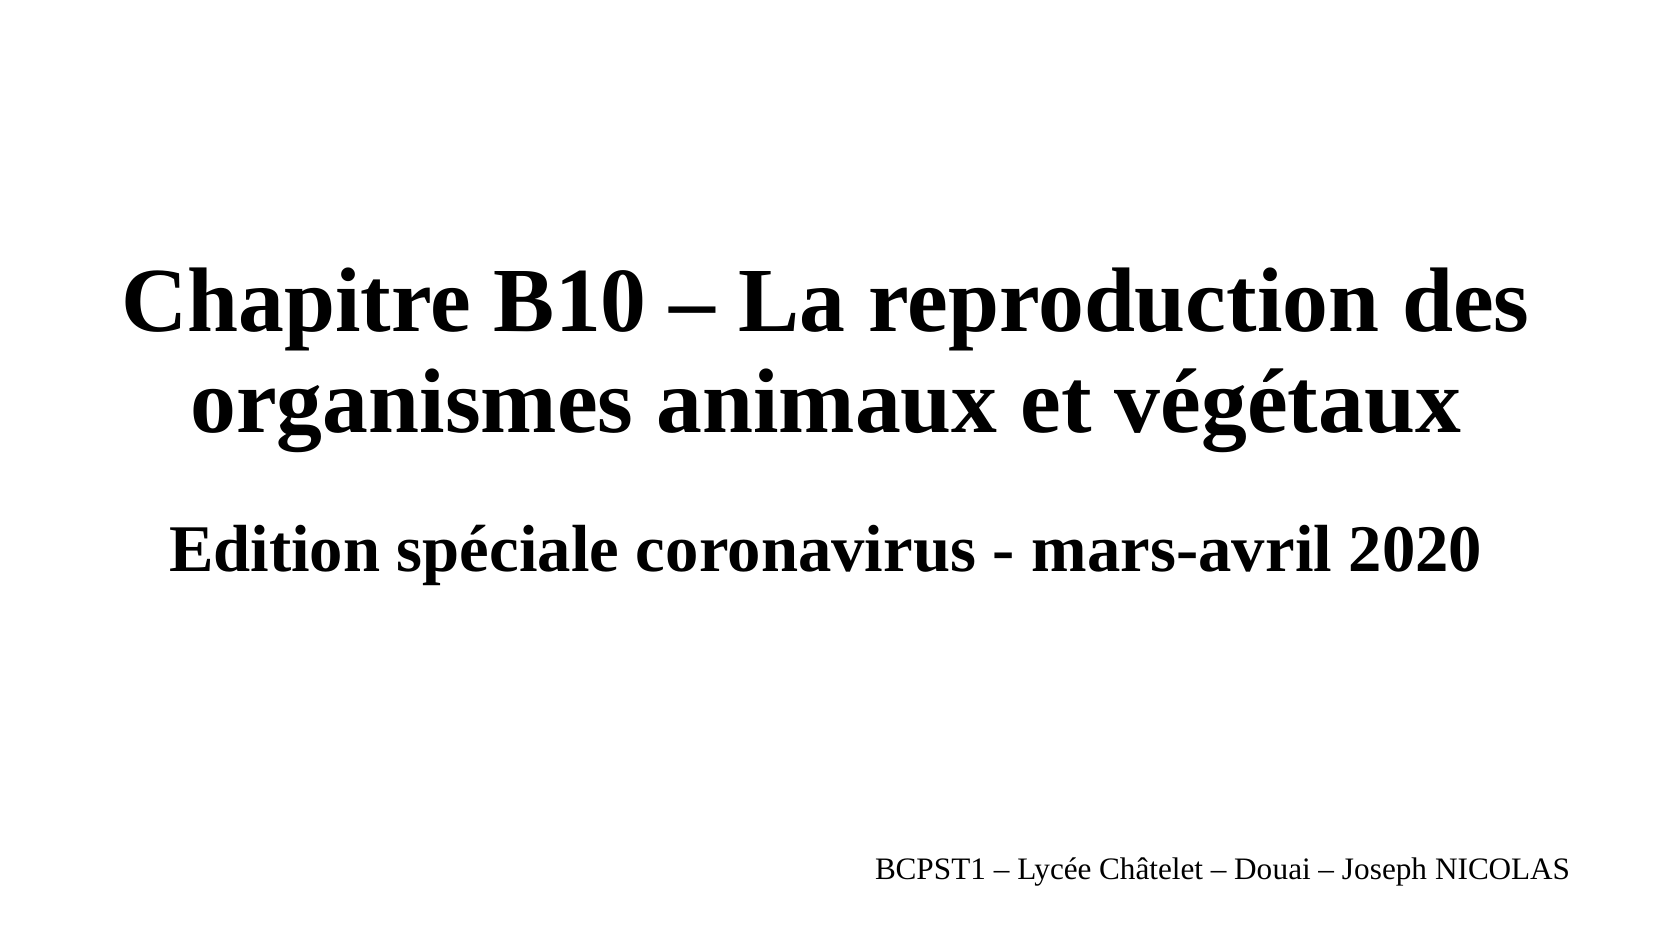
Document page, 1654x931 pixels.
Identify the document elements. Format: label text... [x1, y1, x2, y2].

text_box Edition spéciale coronavirus - mars-avril 2020 [82, 460, 1571, 638]
text_box BCPST1 – Lycée Châtelet – Douai – Joseph NICOLAS [637, 832, 1571, 905]
title Chapitre B10 – La reproduction des organismes animaux et végétaux [82, 249, 1571, 453]
